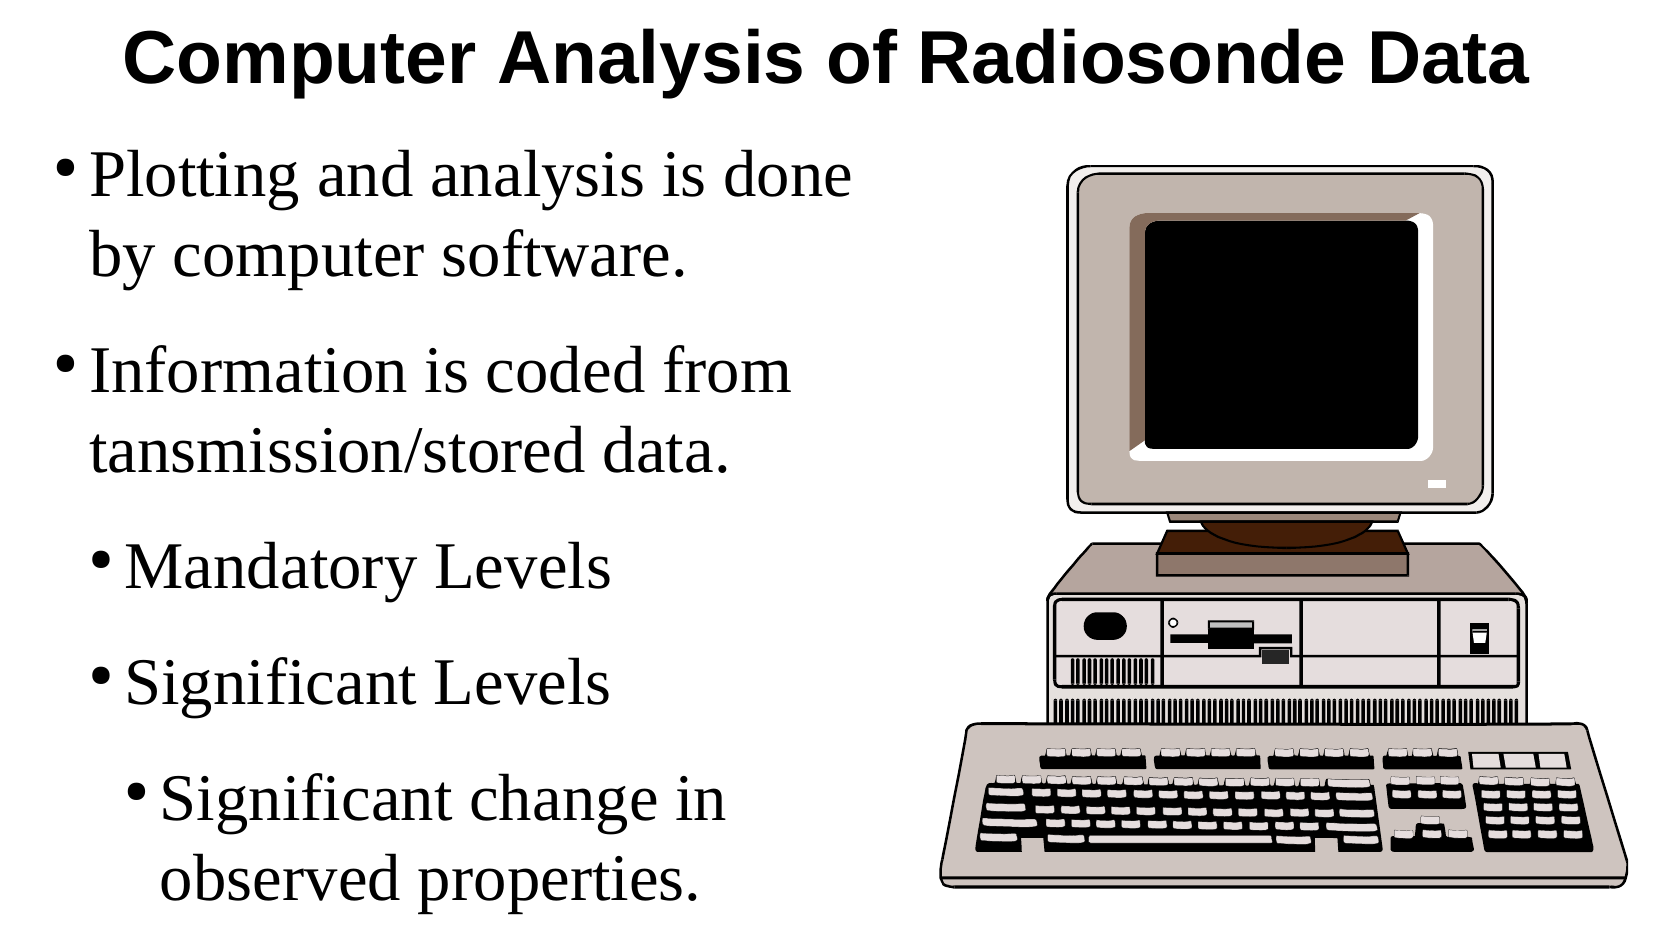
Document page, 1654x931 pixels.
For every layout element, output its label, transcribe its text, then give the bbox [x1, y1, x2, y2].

picture [937, 165, 1629, 889]
title Computer Analysis of Radiosonde Data [0, 0, 1654, 107]
text_box Plotting and analysis is done by computer software. Information is coded from tansmission/stored data. Mandatory Levels Significant Levels Significant change in observed properties. [0, 122, 908, 922]
